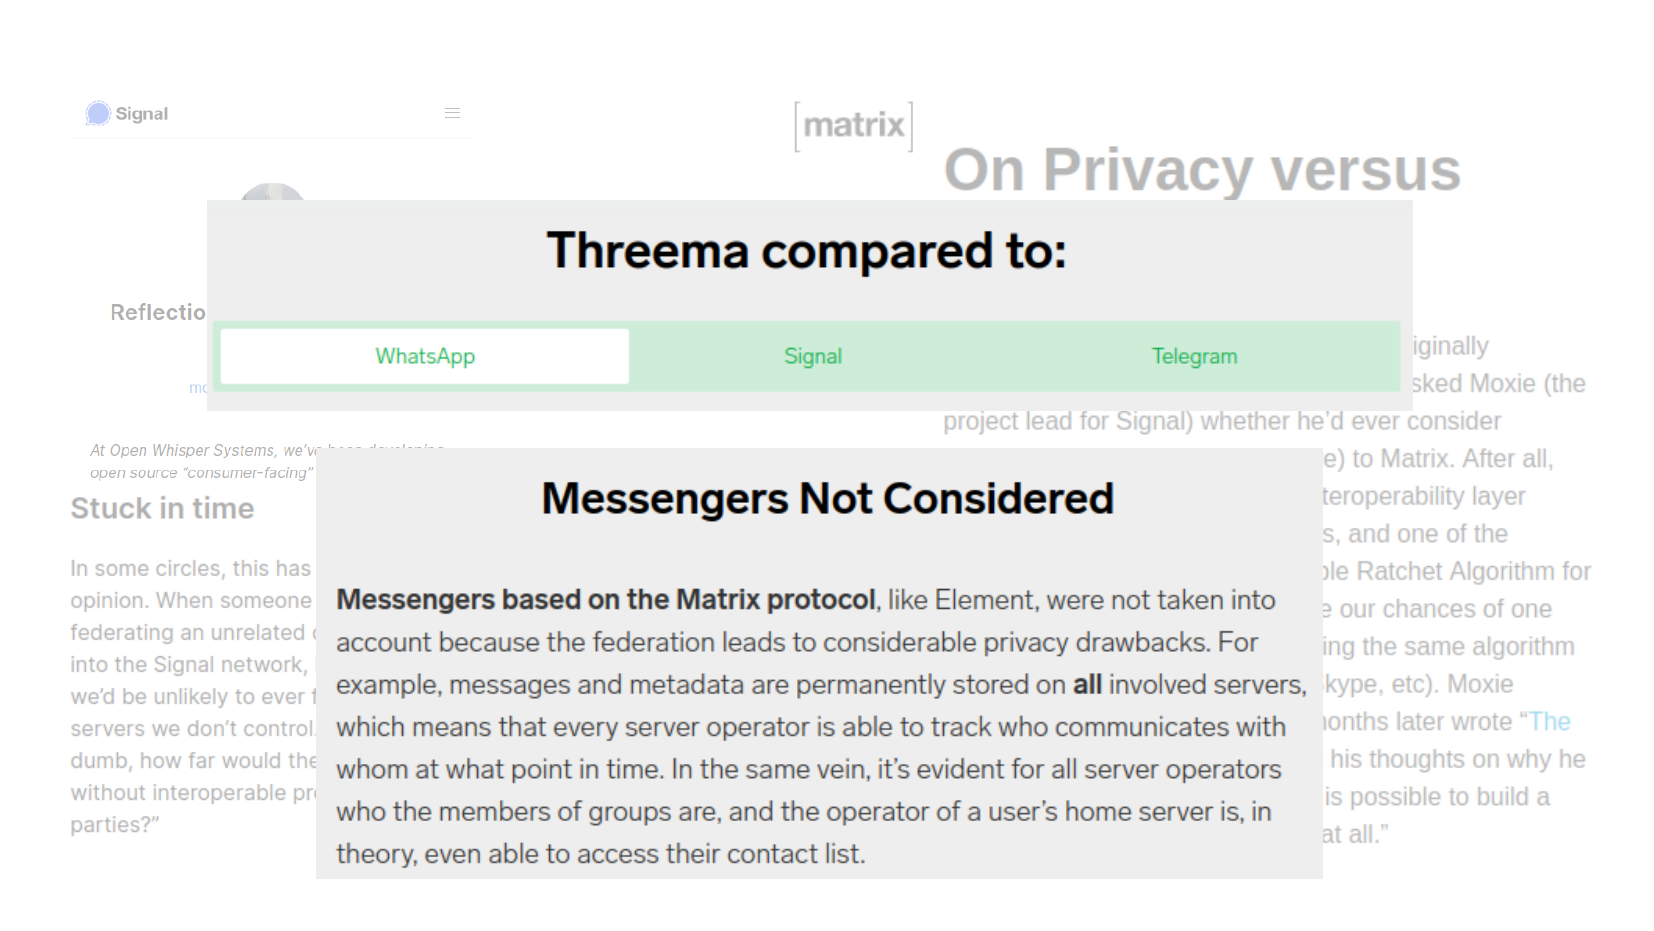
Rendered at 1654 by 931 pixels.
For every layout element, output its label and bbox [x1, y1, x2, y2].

text_box [23, 23, 1619, 898]
picture [316, 448, 1323, 879]
picture [207, 200, 1413, 411]
